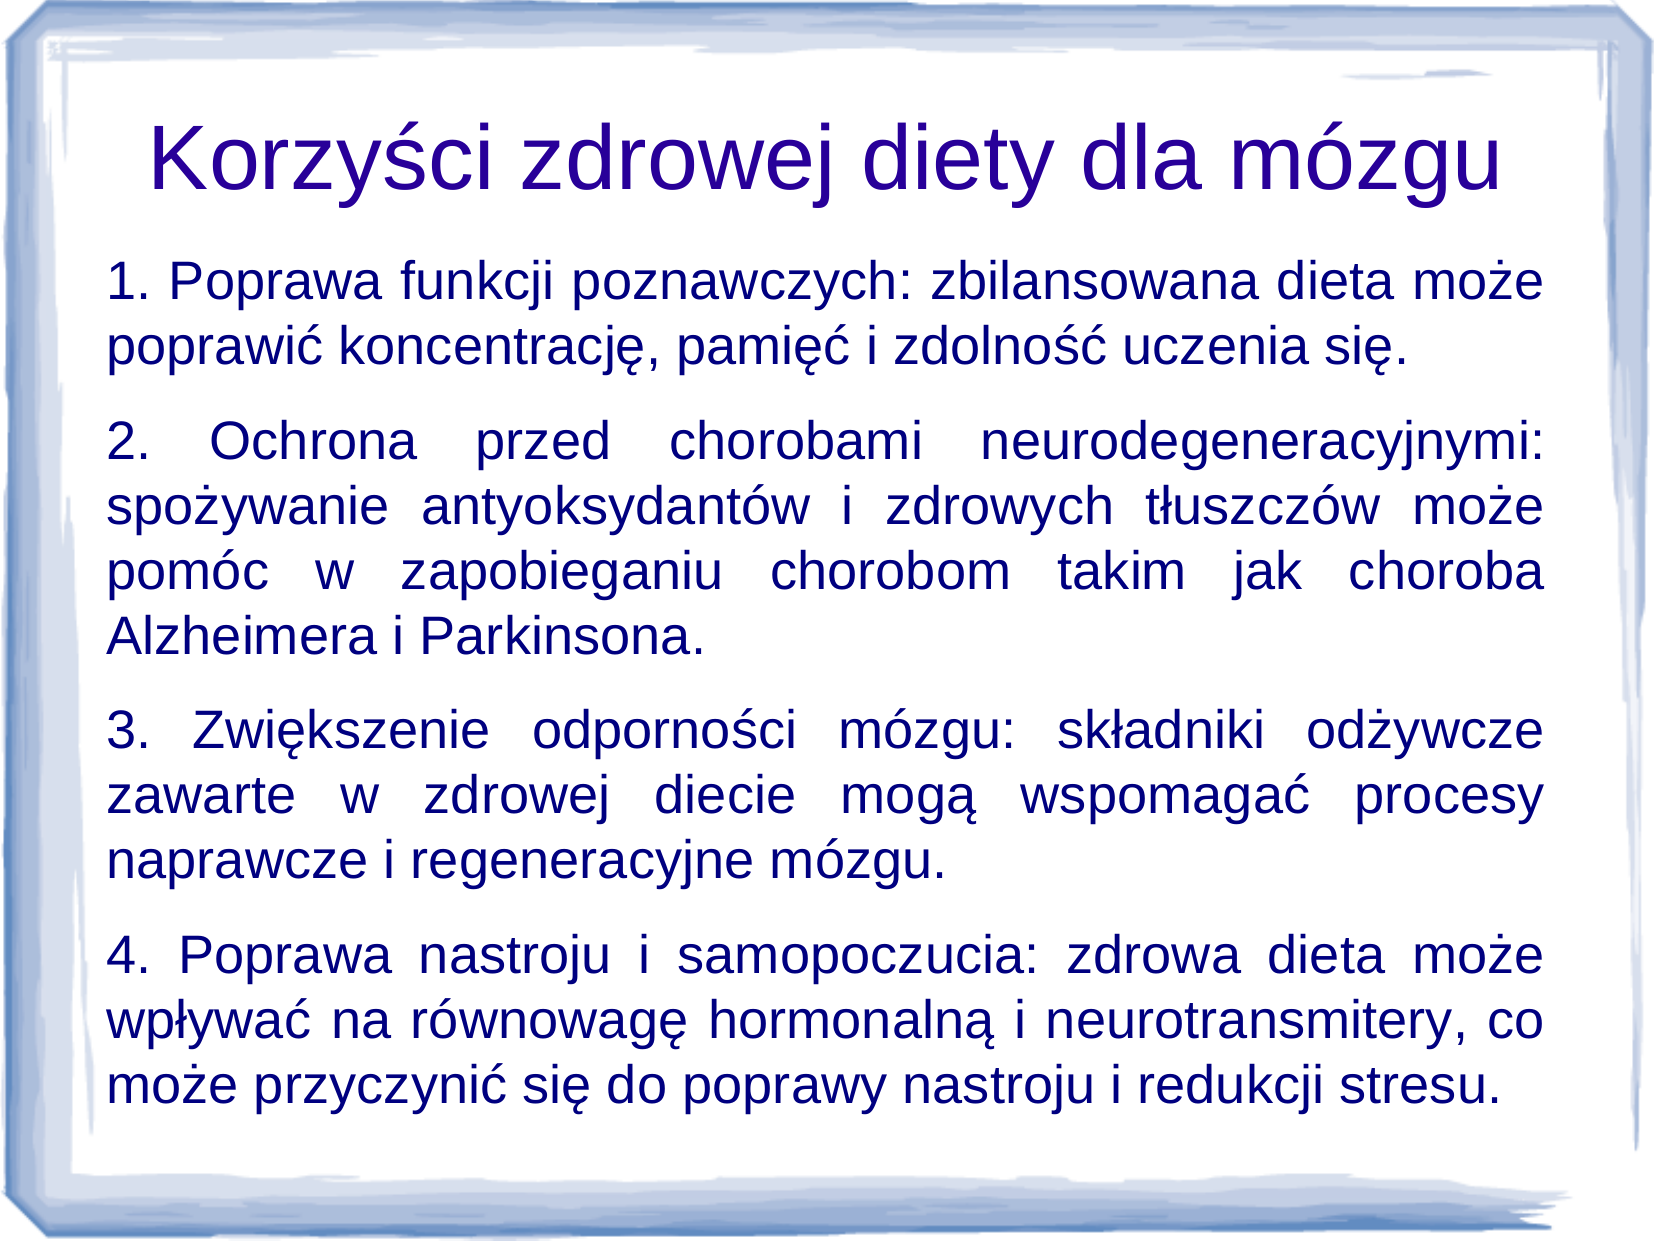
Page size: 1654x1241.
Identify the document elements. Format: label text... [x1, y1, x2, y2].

list 1. Poprawa funkcji poznawczych: zbilansowana dieta może poprawić koncentrację, pamięć i zdolność uczenia się. 2. Ochrona przed chorobami neurodegeneracyjnymi: spożywanie antyoksydantów i zdrowych tłuszczów może pomóc w zapobieganiu chorobom takim jak choroba Alzheimera i Parkinsona. 3. Zwiększenie odporności mózgu: składniki odżywcze zawarte w zdrowej diecie mogą wspomagać procesy naprawcze i regeneracyjne mózgu. 4. Poprawa nastroju i samopoczucia: zdrowa dieta może wpływać na równowagę hormonalną i neurotransmitery, co może przyczynić się do poprawy nastroju i redukcji stresu. [106, 245, 1559, 1182]
title Korzyści zdrowej diety dla mózgu [82, 49, 1571, 257]
